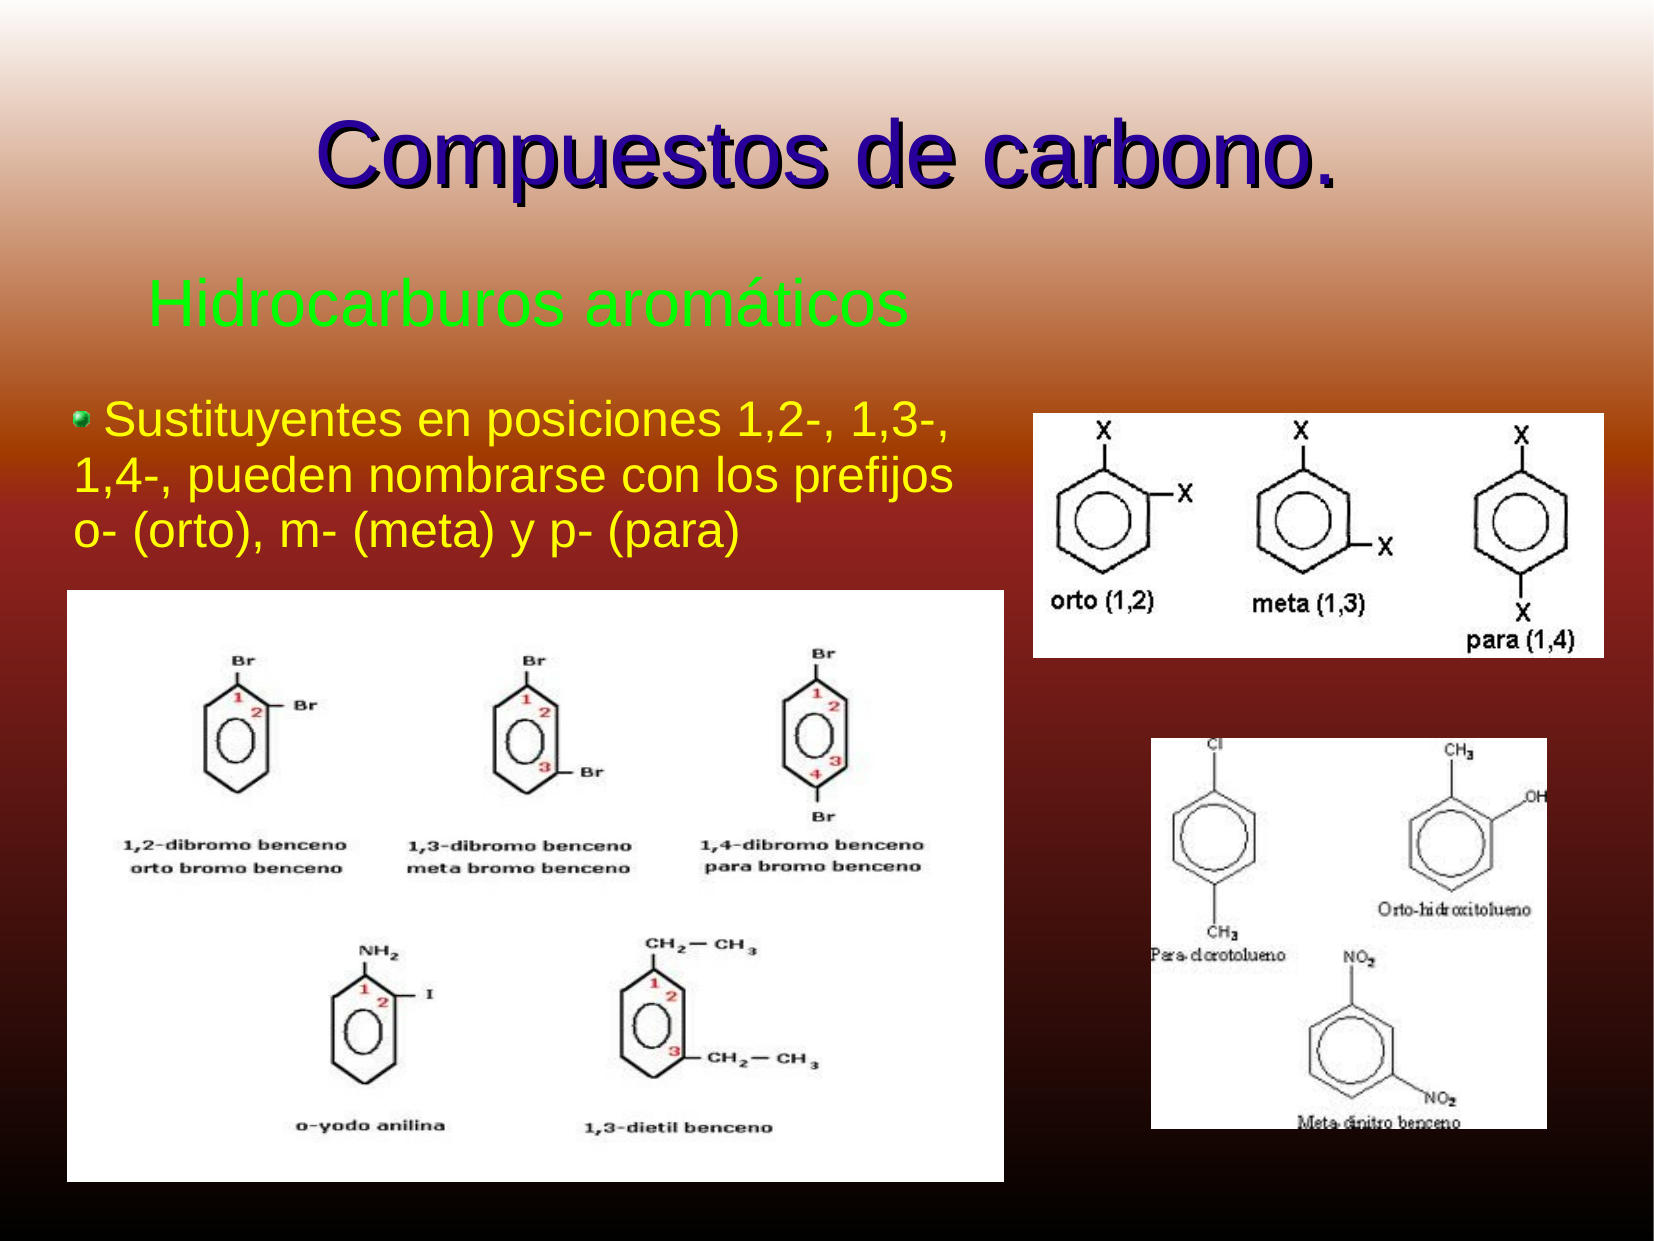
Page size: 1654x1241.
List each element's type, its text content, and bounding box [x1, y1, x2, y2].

picture [0, 0, 1654, 1241]
text_box Sustituyentes en posiciones 1,2-, 1,3-, 1,4-, pueden nombrarse con los prefijos o- (orto), m- (meta) y p- (para) [59, 383, 1004, 566]
title Compuestos de carbono. [82, 49, 1571, 257]
list Hidrocarburos aromáticos [76, 265, 1595, 355]
